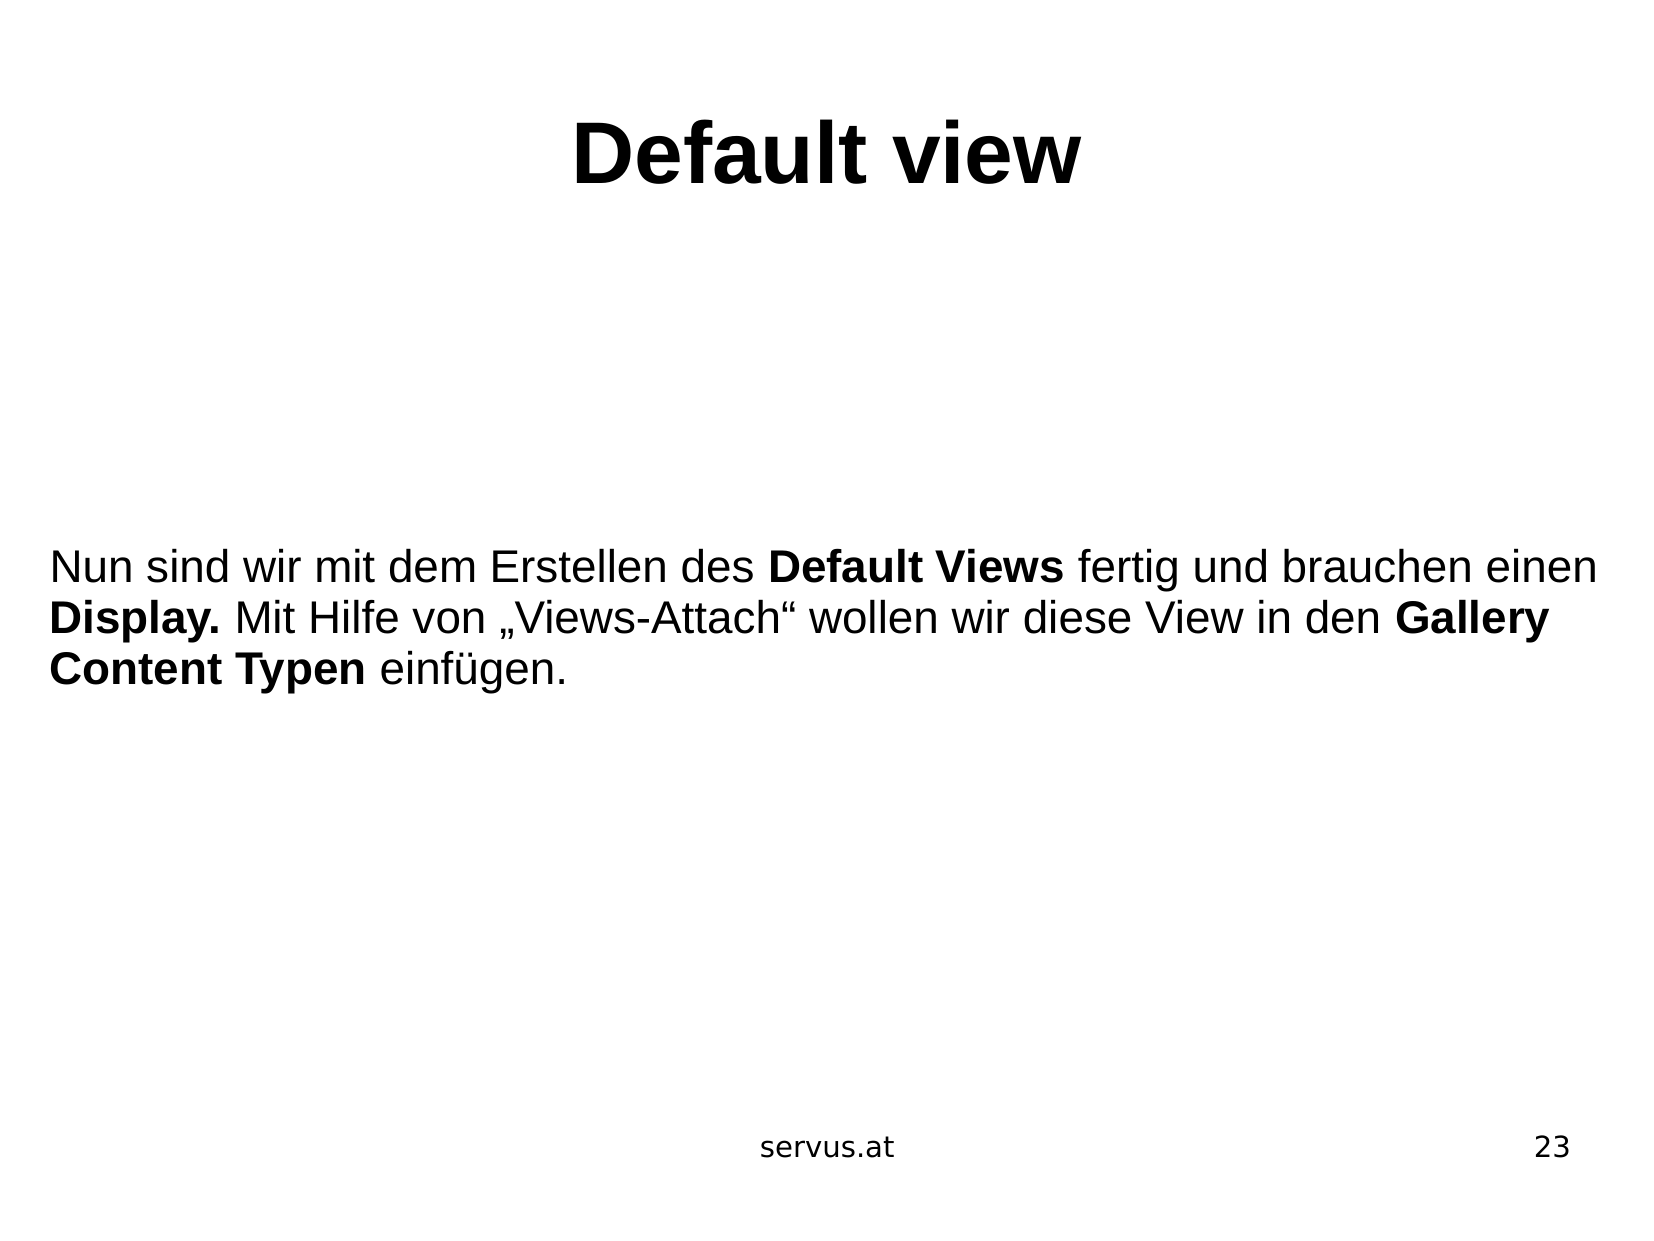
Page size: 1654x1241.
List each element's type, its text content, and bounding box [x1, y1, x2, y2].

title Default view [82, 56, 1571, 250]
text_box Nun sind wir mit dem Erstellen des Default Views fertig und brauchen einen Display. Mit Hilfe von „Views-Attach“ wollen wir diese View in den Gallery Content Typen einfügen. [34, 533, 1637, 726]
